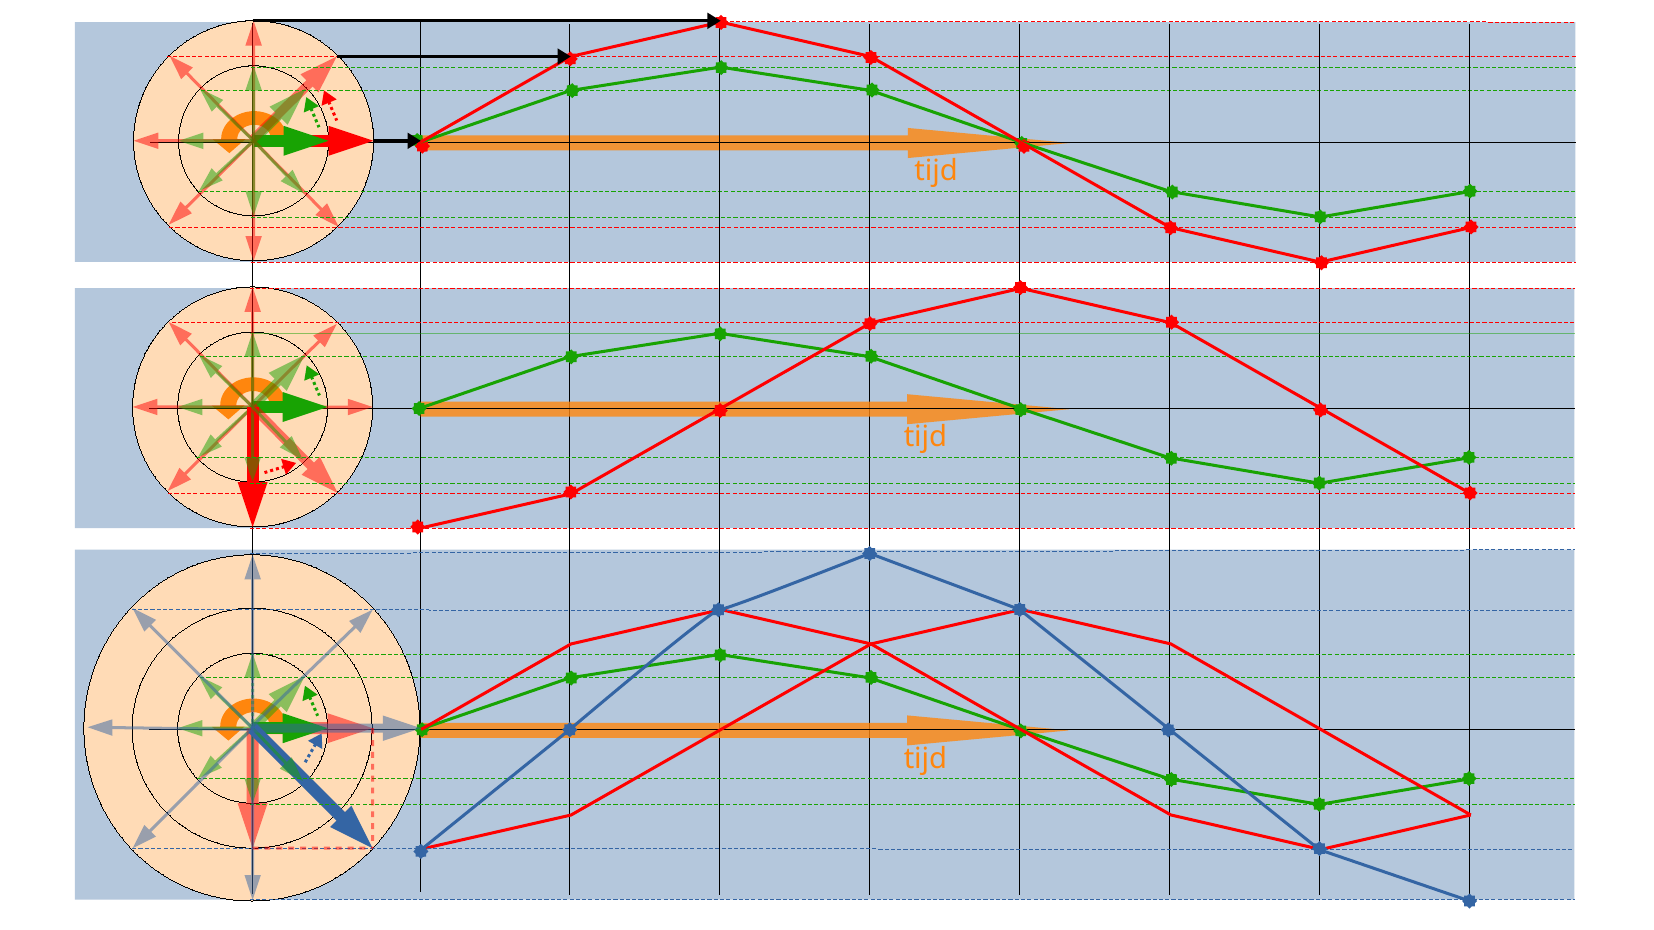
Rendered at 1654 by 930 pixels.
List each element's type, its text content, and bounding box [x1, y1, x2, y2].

text_box [570, 143, 719, 262]
text_box [253, 14, 1576, 271]
text_box [255, 22, 420, 128]
text_box tijd [889, 408, 963, 463]
text_box [74, 546, 1575, 909]
text_box [720, 143, 869, 262]
text_box tijd [899, 142, 973, 197]
text_box [74, 20, 253, 262]
text_box [74, 280, 1575, 535]
text_box tijd [889, 729, 963, 785]
